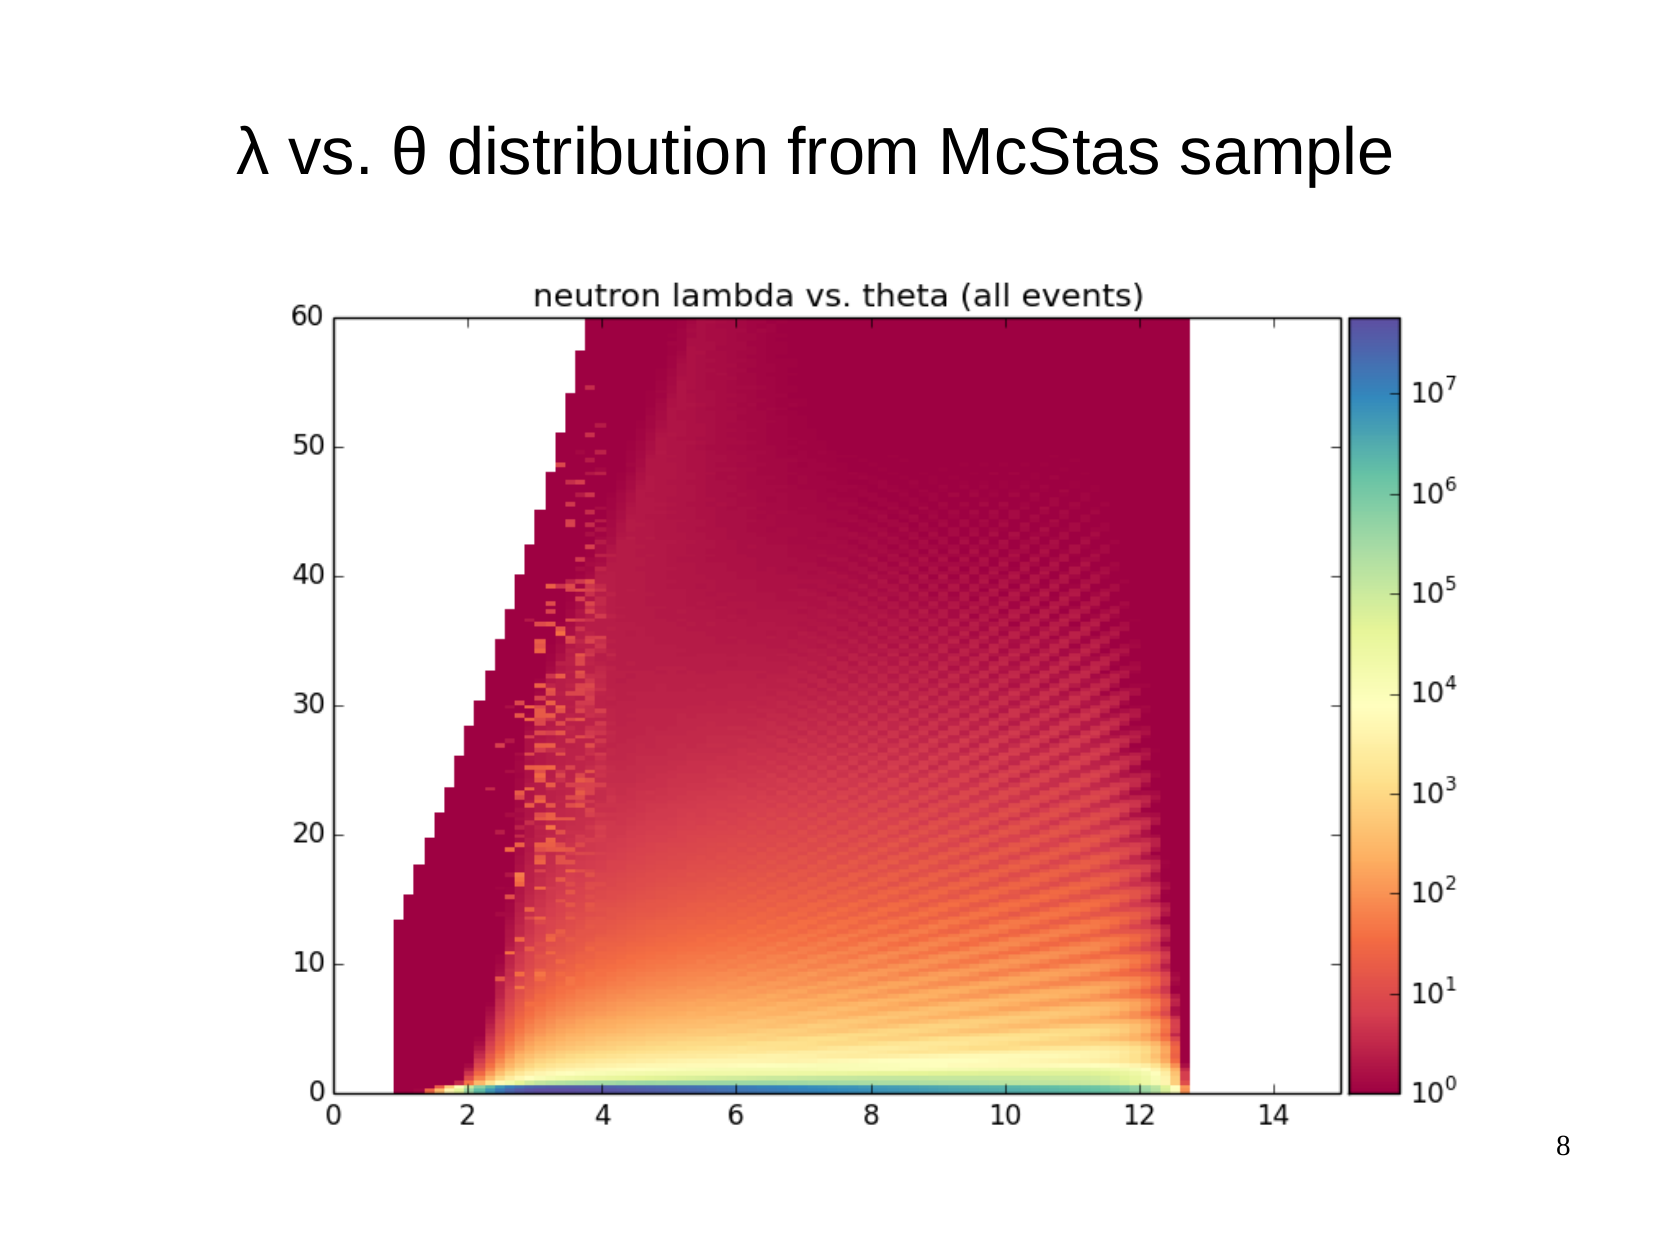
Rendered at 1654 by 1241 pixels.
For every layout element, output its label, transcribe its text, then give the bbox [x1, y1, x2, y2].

title λ vs. θ distribution from McStas sample [71, 47, 1561, 256]
picture [170, 242, 1478, 1188]
